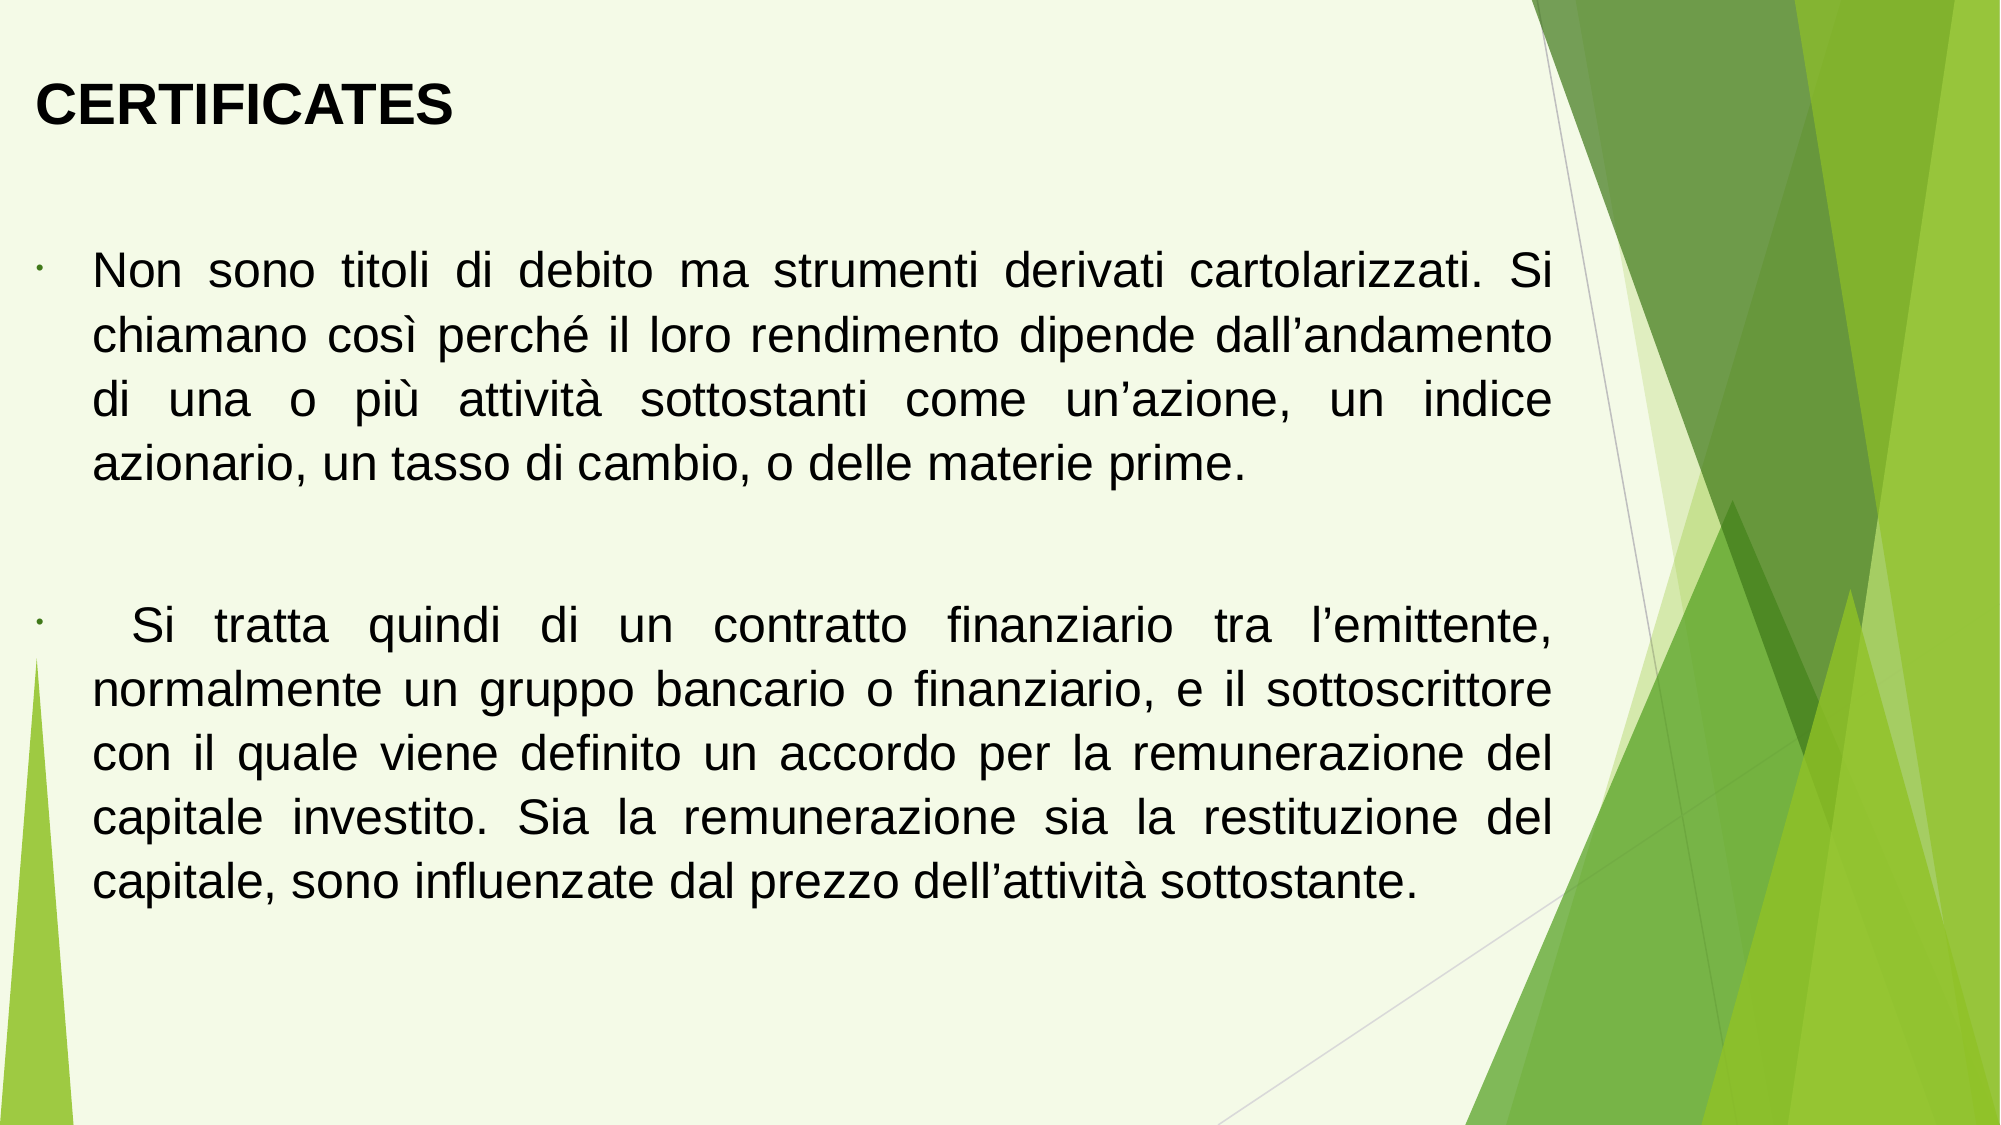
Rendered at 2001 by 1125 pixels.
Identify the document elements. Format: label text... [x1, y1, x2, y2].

text_box CERTIFICATES Non sono titoli di debito ma strumenti derivati cartolarizzati. Si chiamano così perché il loro rendimento dipende dall’andamento di una o più attività sottostanti come un’azione, un indice azionario, un tasso di cambio, o delle materie prime. Si tratta quindi di un contratto finanziario tra l’emittente, normalmente un gruppo bancario o finanziario, e il sottoscrittore con il quale viene definito un accordo per la remunerazione del capitale investito. Sia la remunerazione sia la restituzione del capitale, sono influenzate dal prezzo dell’attività sottostante. [21, 53, 1569, 917]
